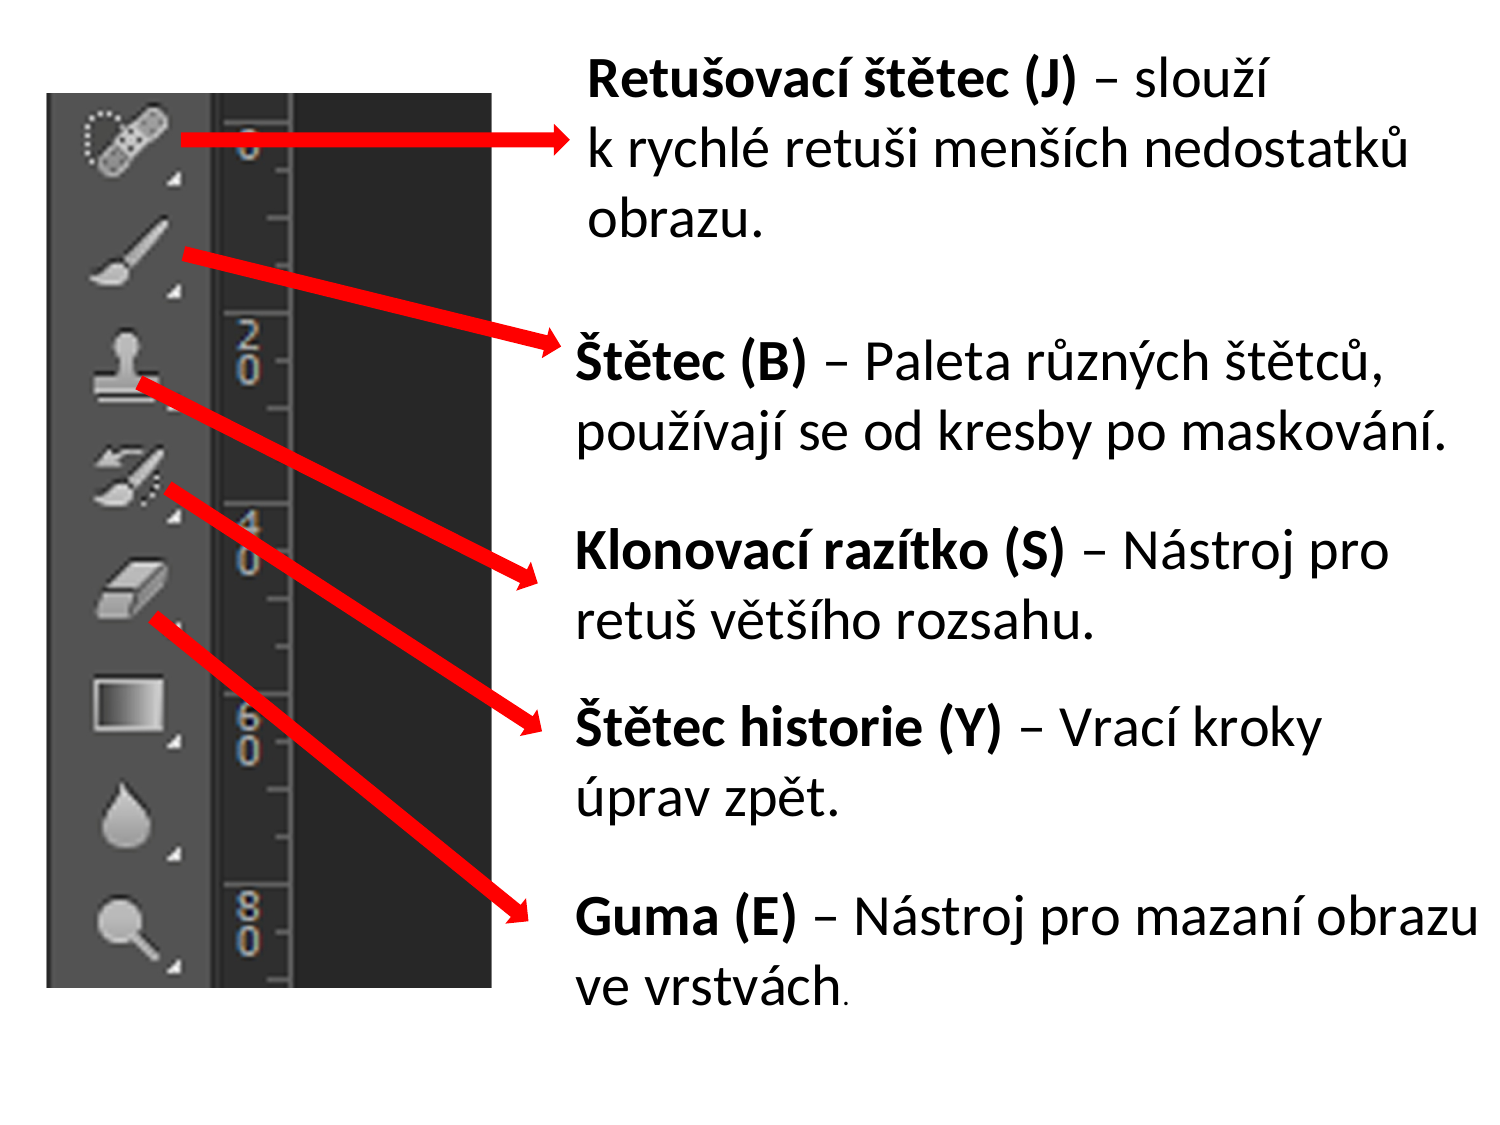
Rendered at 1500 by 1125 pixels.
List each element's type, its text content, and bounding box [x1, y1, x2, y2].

picture [0, 93, 668, 988]
text_box Štětec historie (Y) – Vrací kroky úprav zpět. [560, 680, 1483, 837]
text_box [138, 378, 536, 588]
text_box Retušovací štětec (J) – slouží k rychlé retuši menších nedostatků obrazu. [572, 31, 1447, 257]
text_box [184, 248, 559, 354]
text_box [151, 613, 527, 922]
text_box [166, 484, 540, 733]
text_box [183, 128, 567, 151]
text_box Štětec (B) – Paleta různých štětců, používají se od kresby po maskování. [560, 314, 1495, 470]
text_box Guma (E) – Nástroj pro mazaní obrazu ve vrstvách. [560, 869, 1500, 1025]
text_box Klonovací razítko (S) – Nástroj pro retuš většího rozsahu. [560, 503, 1483, 659]
